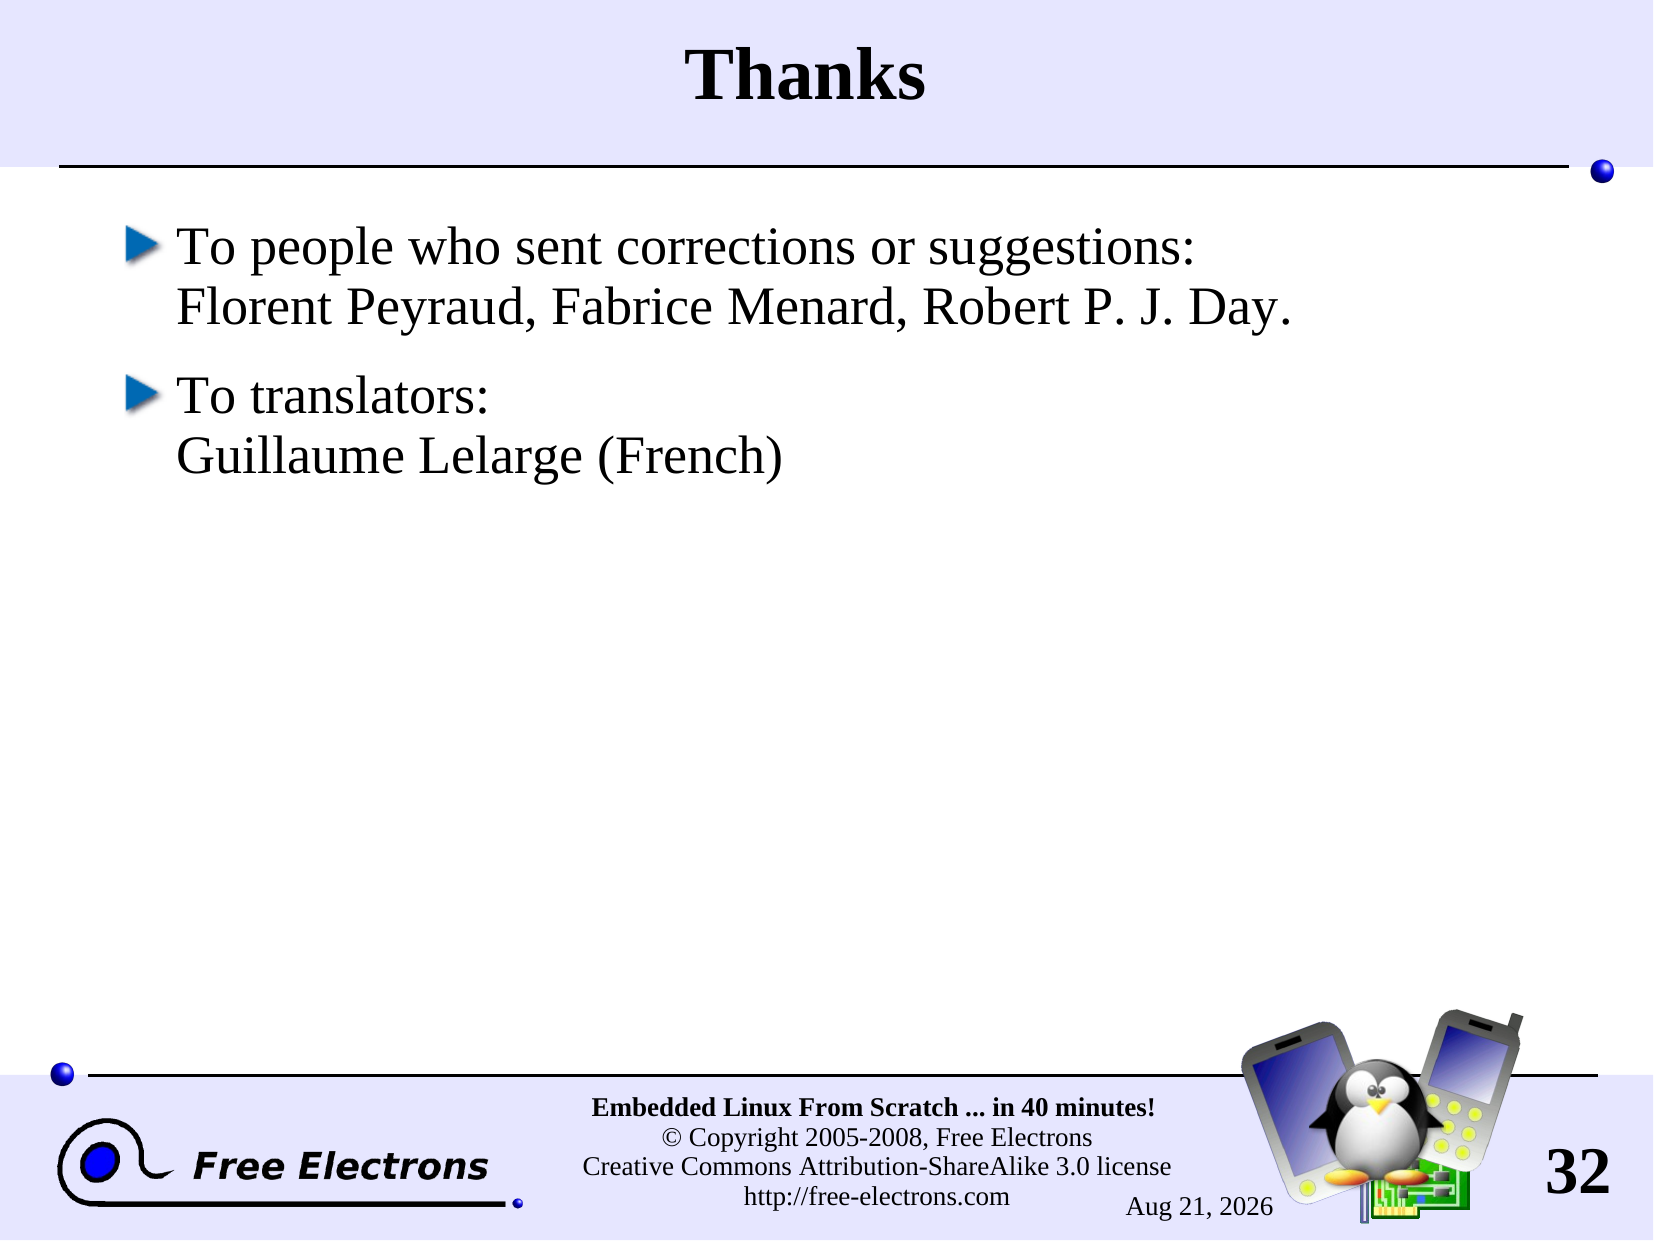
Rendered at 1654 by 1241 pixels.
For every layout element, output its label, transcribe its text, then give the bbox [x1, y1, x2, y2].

picture [50, 1107, 527, 1216]
list To people who sent corrections or suggestions: Florent Peyraud, Fabrice Menard, Robert P. J. Day. To translators: Guillaume Lelarge (French) [105, 216, 1518, 1066]
picture [1231, 1007, 1538, 1241]
title Thanks [60, 25, 1551, 124]
